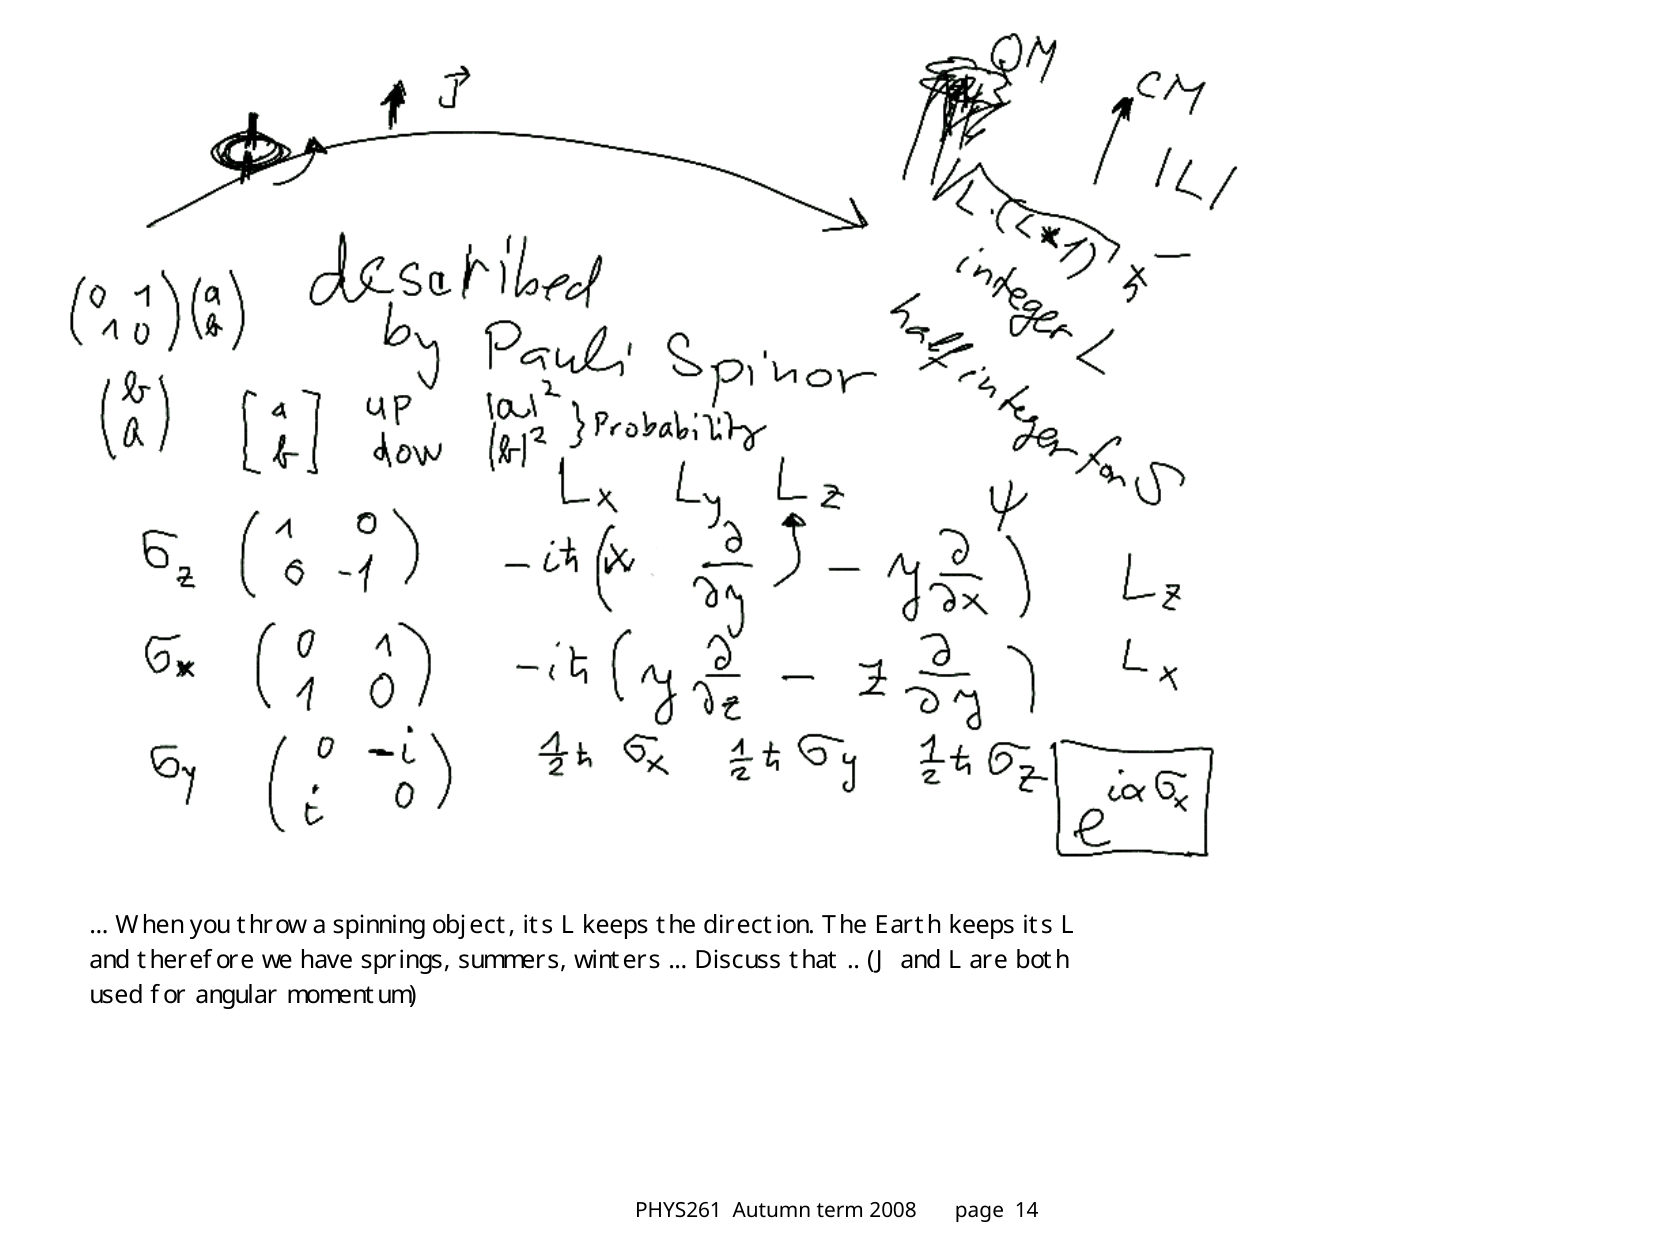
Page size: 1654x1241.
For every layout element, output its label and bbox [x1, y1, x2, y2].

chart [87, 906, 1092, 1084]
picture [57, 32, 1248, 873]
